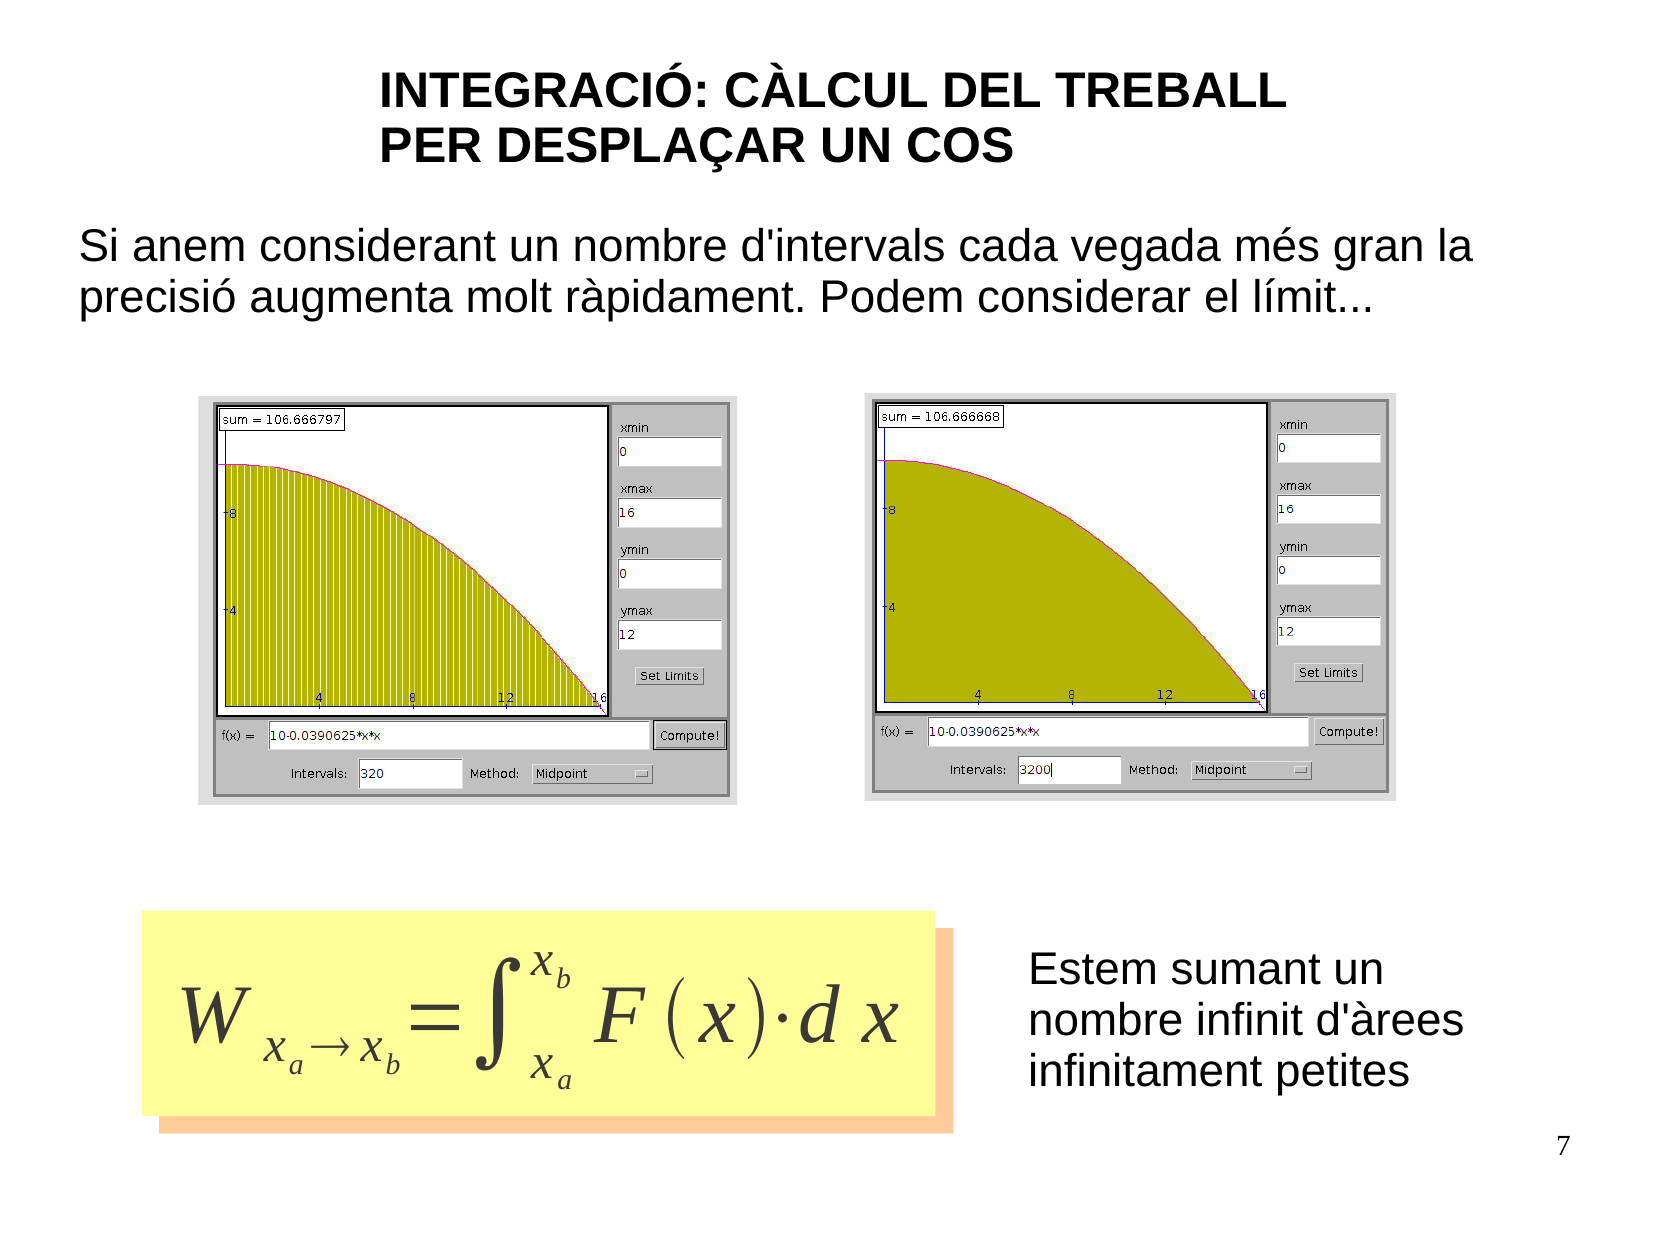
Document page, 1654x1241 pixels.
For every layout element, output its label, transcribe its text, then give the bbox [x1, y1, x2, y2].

picture [198, 396, 738, 805]
text_box Estem sumant un nombre infinit d'àrees infinitament petites [1013, 935, 1496, 1120]
text_box [141, 910, 936, 1117]
text_box INTEGRACIÓ: CÀLCUL DEL TREBALL PER DESPLAÇAR UN COS [364, 54, 1326, 181]
chart [170, 931, 906, 1097]
text_box Si anem considerant un nombre d'intervals cada vegada més gran la precisió augmenta molt ràpidament. Podem considerar el límit... [63, 212, 1645, 330]
picture [864, 393, 1397, 801]
